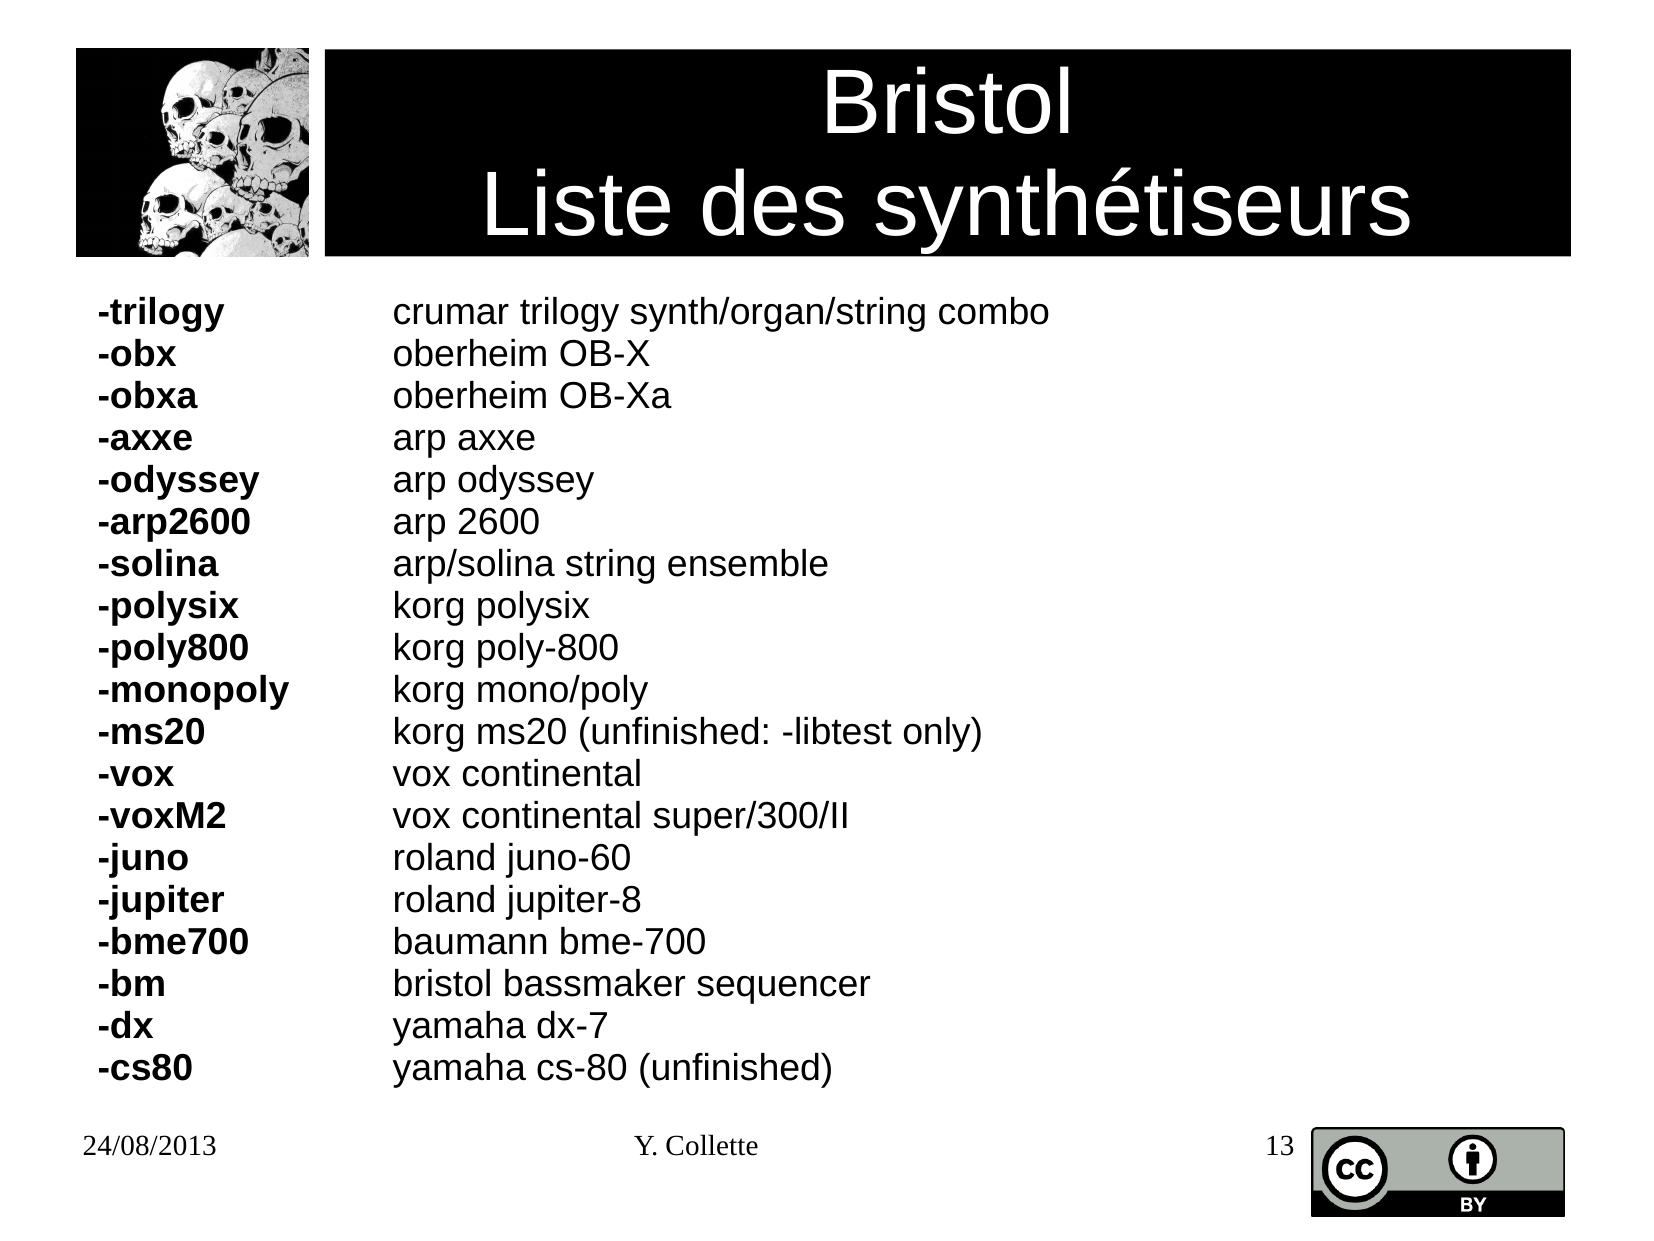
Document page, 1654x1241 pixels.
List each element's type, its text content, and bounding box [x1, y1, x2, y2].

picture [76, 48, 309, 257]
picture [1311, 1127, 1565, 1217]
text_box -trilogy crumar trilogy synth/organ/string combo -obx oberheim OB-X -obxa oberheim OB-Xa -axxe arp axxe -odyssey arp odyssey -arp2600 arp 2600 -solina arp/solina string ensemble -polysix korg polysix -poly800 korg poly-800 -monopoly korg mono/poly -ms20 korg ms20 (unfinished: -libtest only) -vox vox continental -voxM2 vox continental super/300/II -juno roland juno-60 -jupiter roland jupiter-8 -bme700 baumann bme-700 -bm bristol bassmaker sequencer -dx yamaha dx-7 -cs80 yamaha cs-80 (unfinished) [82, 283, 1571, 1097]
title Bristol Liste des synthétiseurs [324, 49, 1571, 257]
